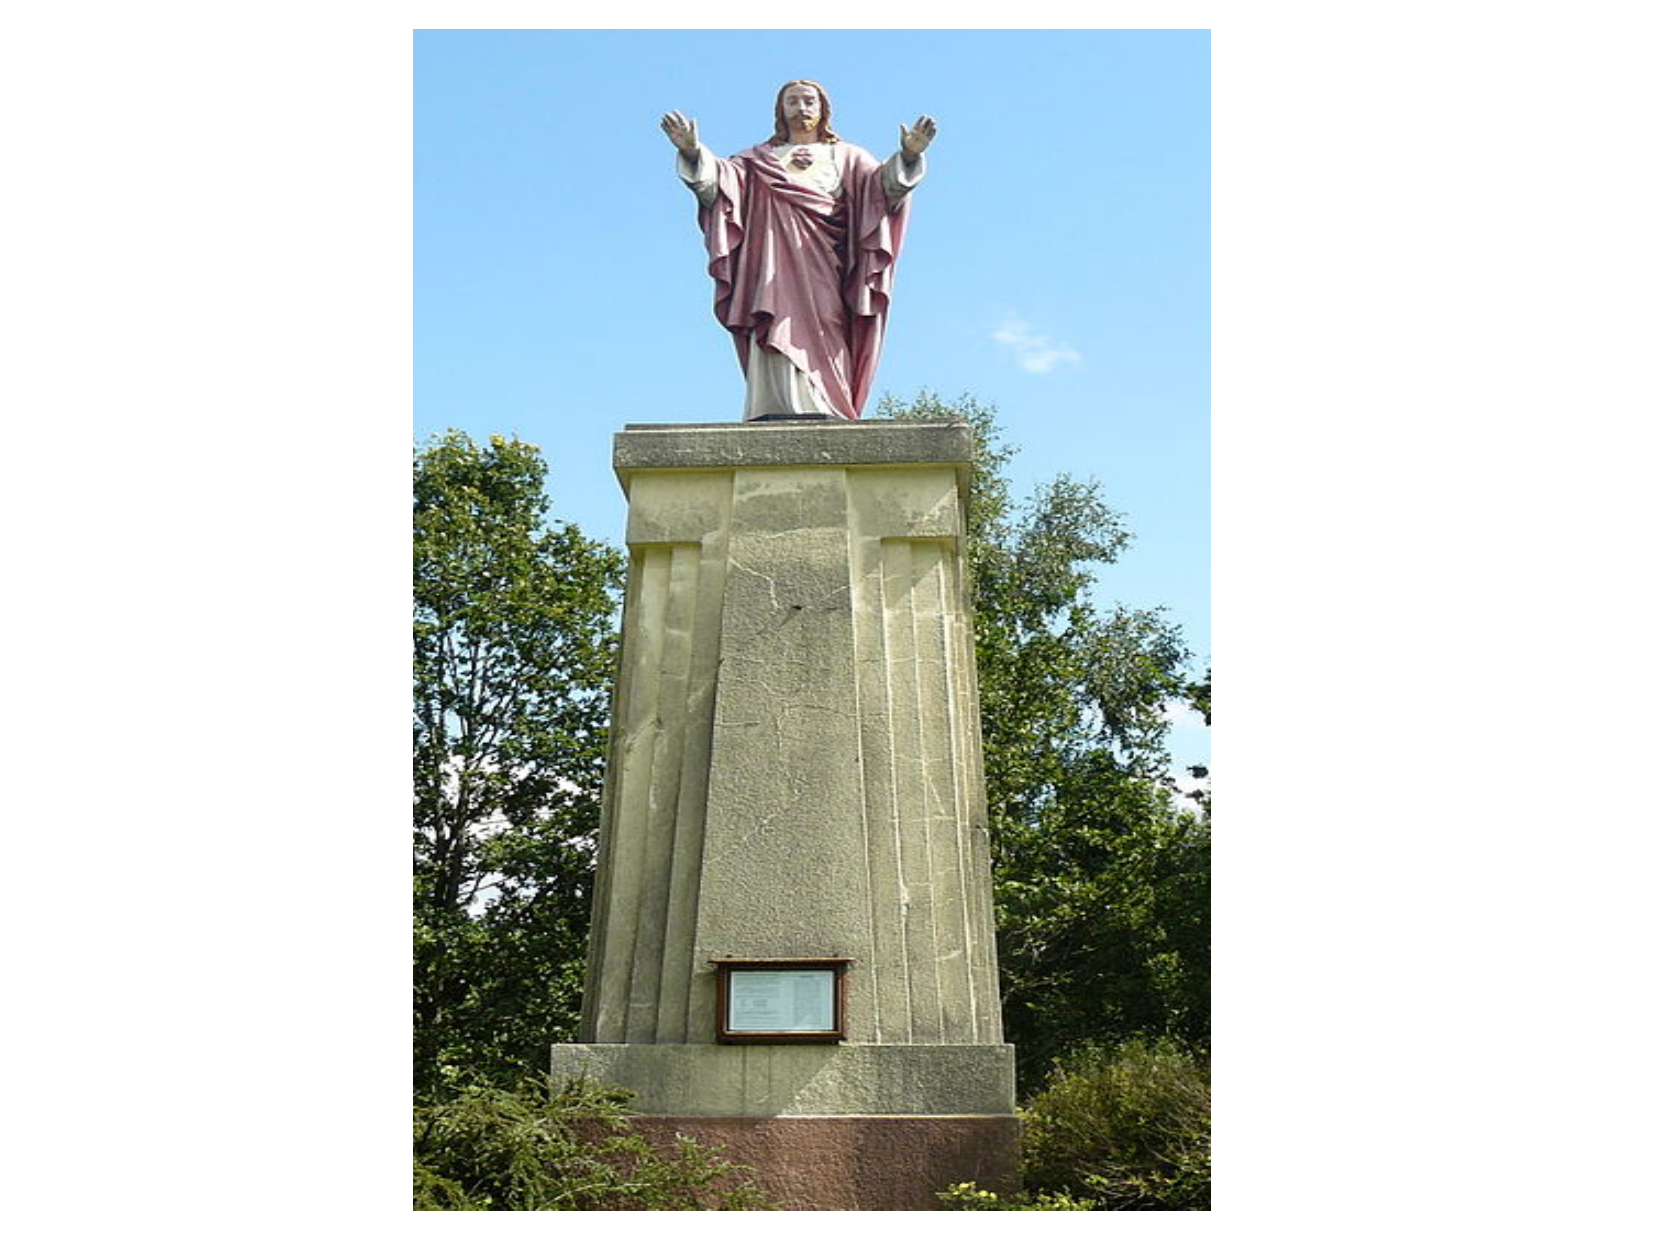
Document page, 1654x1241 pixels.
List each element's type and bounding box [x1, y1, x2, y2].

picture [413, 29, 1211, 1211]
